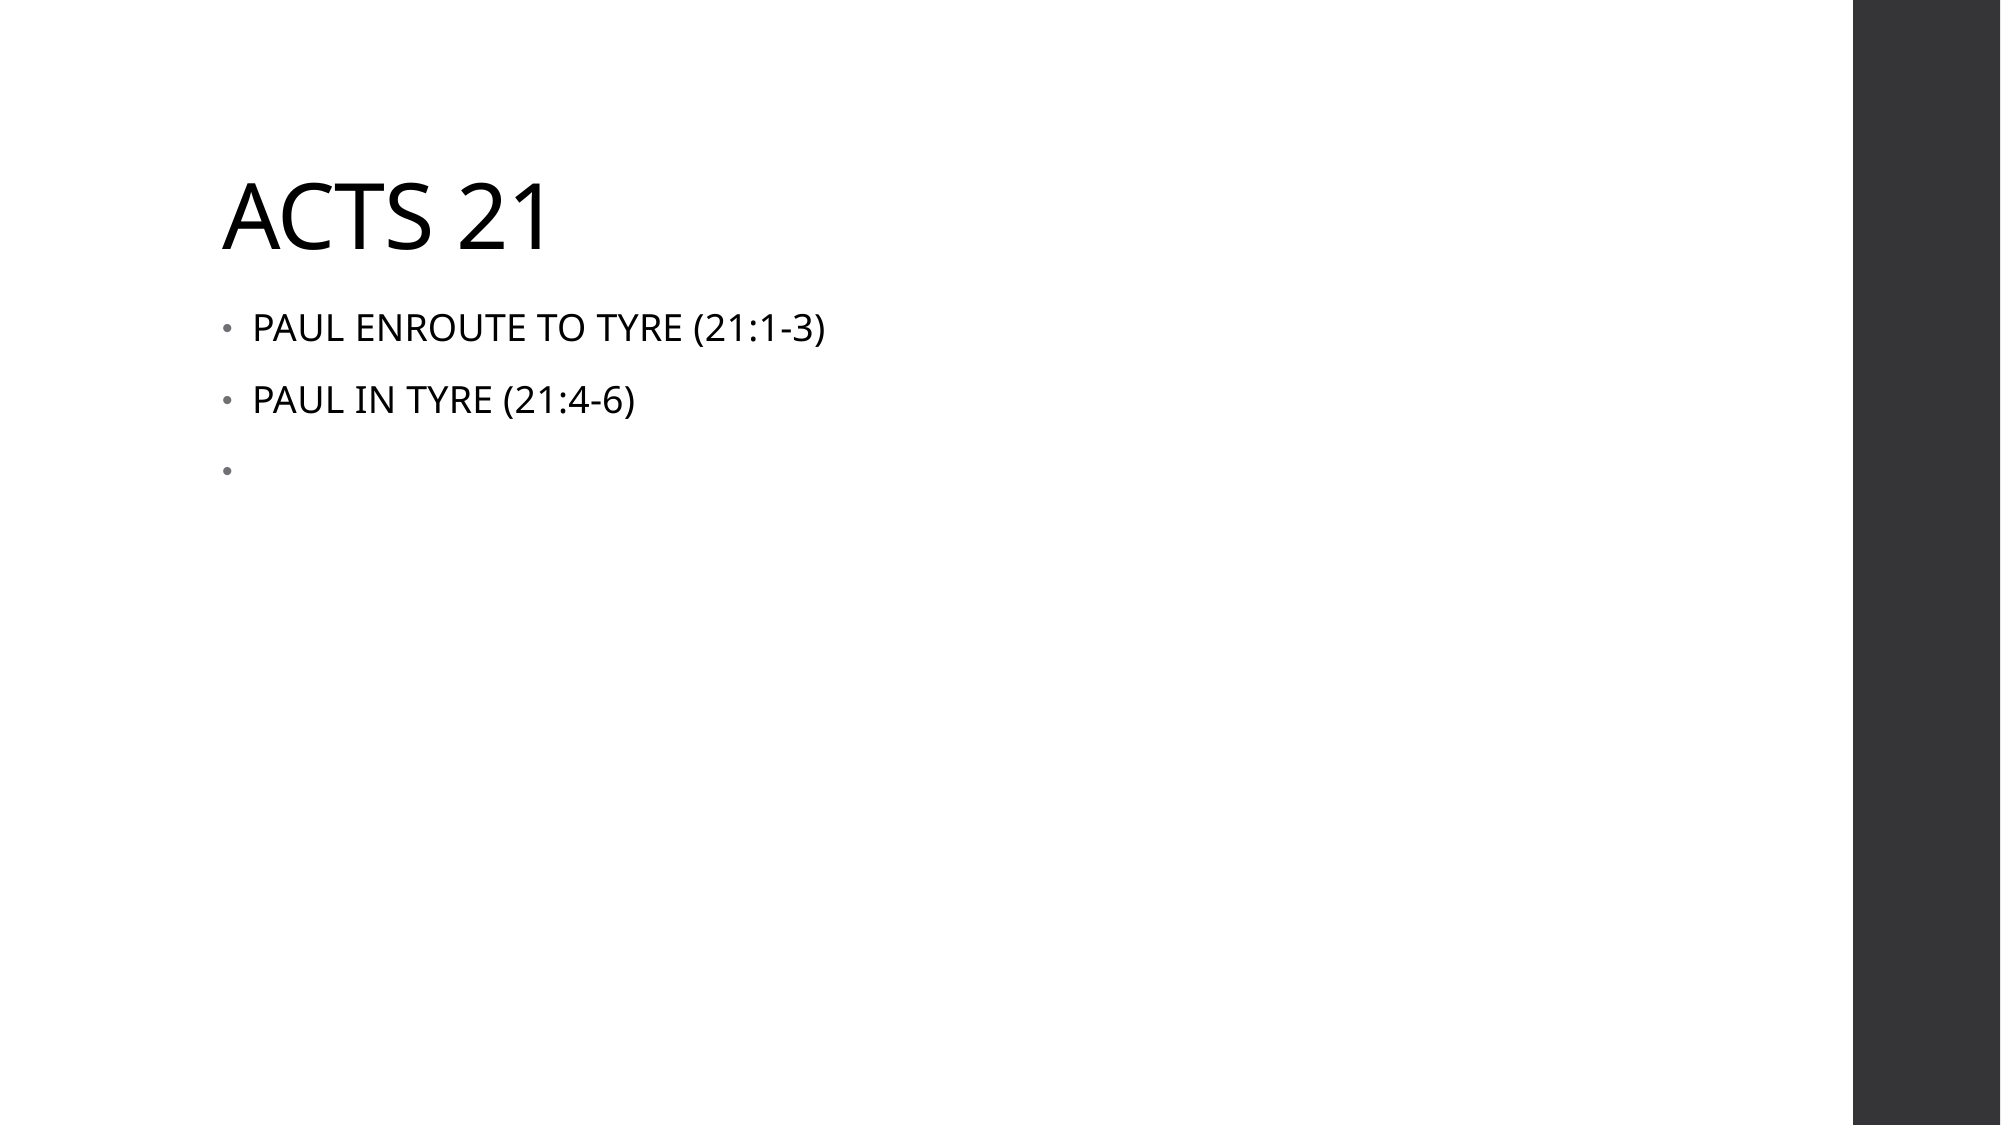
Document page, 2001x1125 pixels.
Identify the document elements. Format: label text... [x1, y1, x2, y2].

title ACTS 21 [206, 60, 1797, 278]
list PAUL ENROUTE TO TYRE (21:1-3) PAUL IN TYRE (21:4-6) [206, 299, 1617, 1014]
